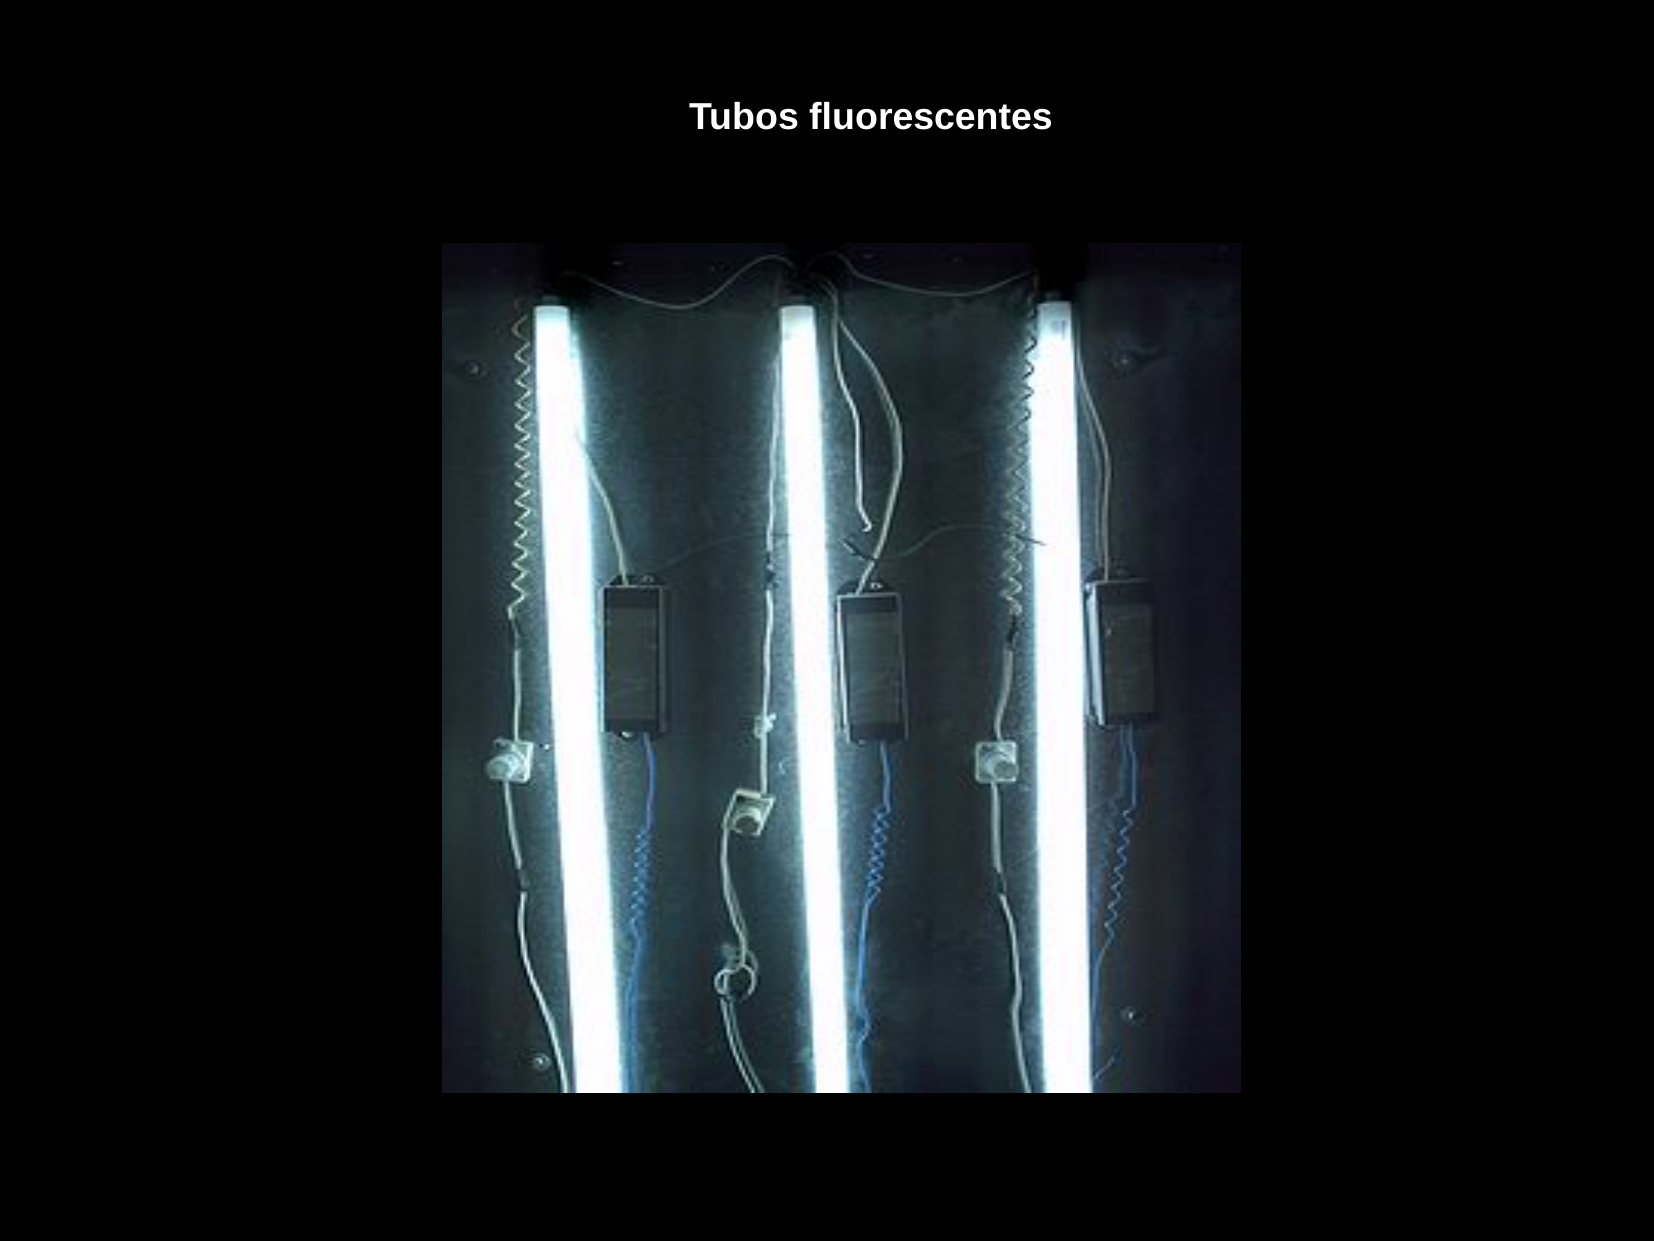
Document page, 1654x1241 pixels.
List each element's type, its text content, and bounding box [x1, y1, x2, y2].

text_box [0, 0, 1654, 1241]
picture [442, 243, 1241, 1093]
text_box Tubos fluorescentes [620, 88, 1123, 147]
